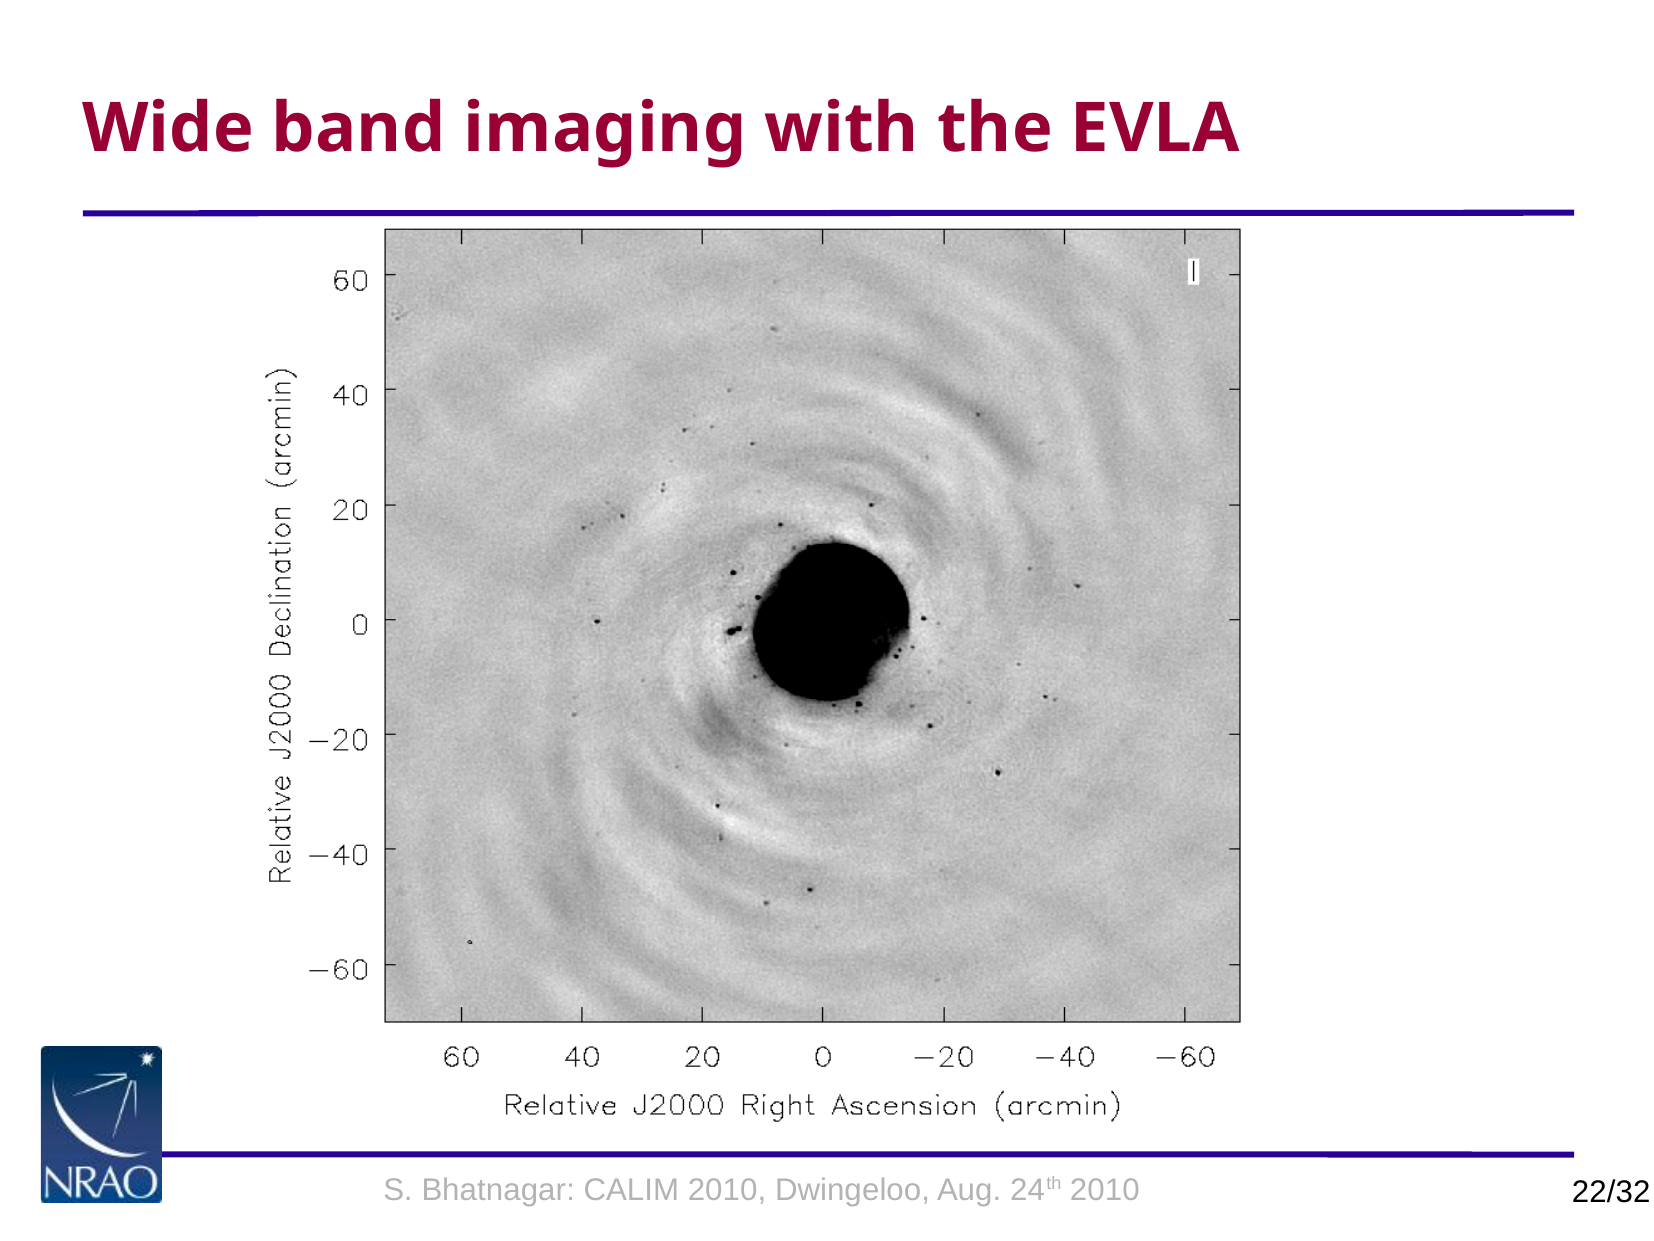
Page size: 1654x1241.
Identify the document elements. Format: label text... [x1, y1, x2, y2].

title Wide band imaging with the EVLA [82, 49, 1571, 202]
picture [0, 0, 1654, 1241]
